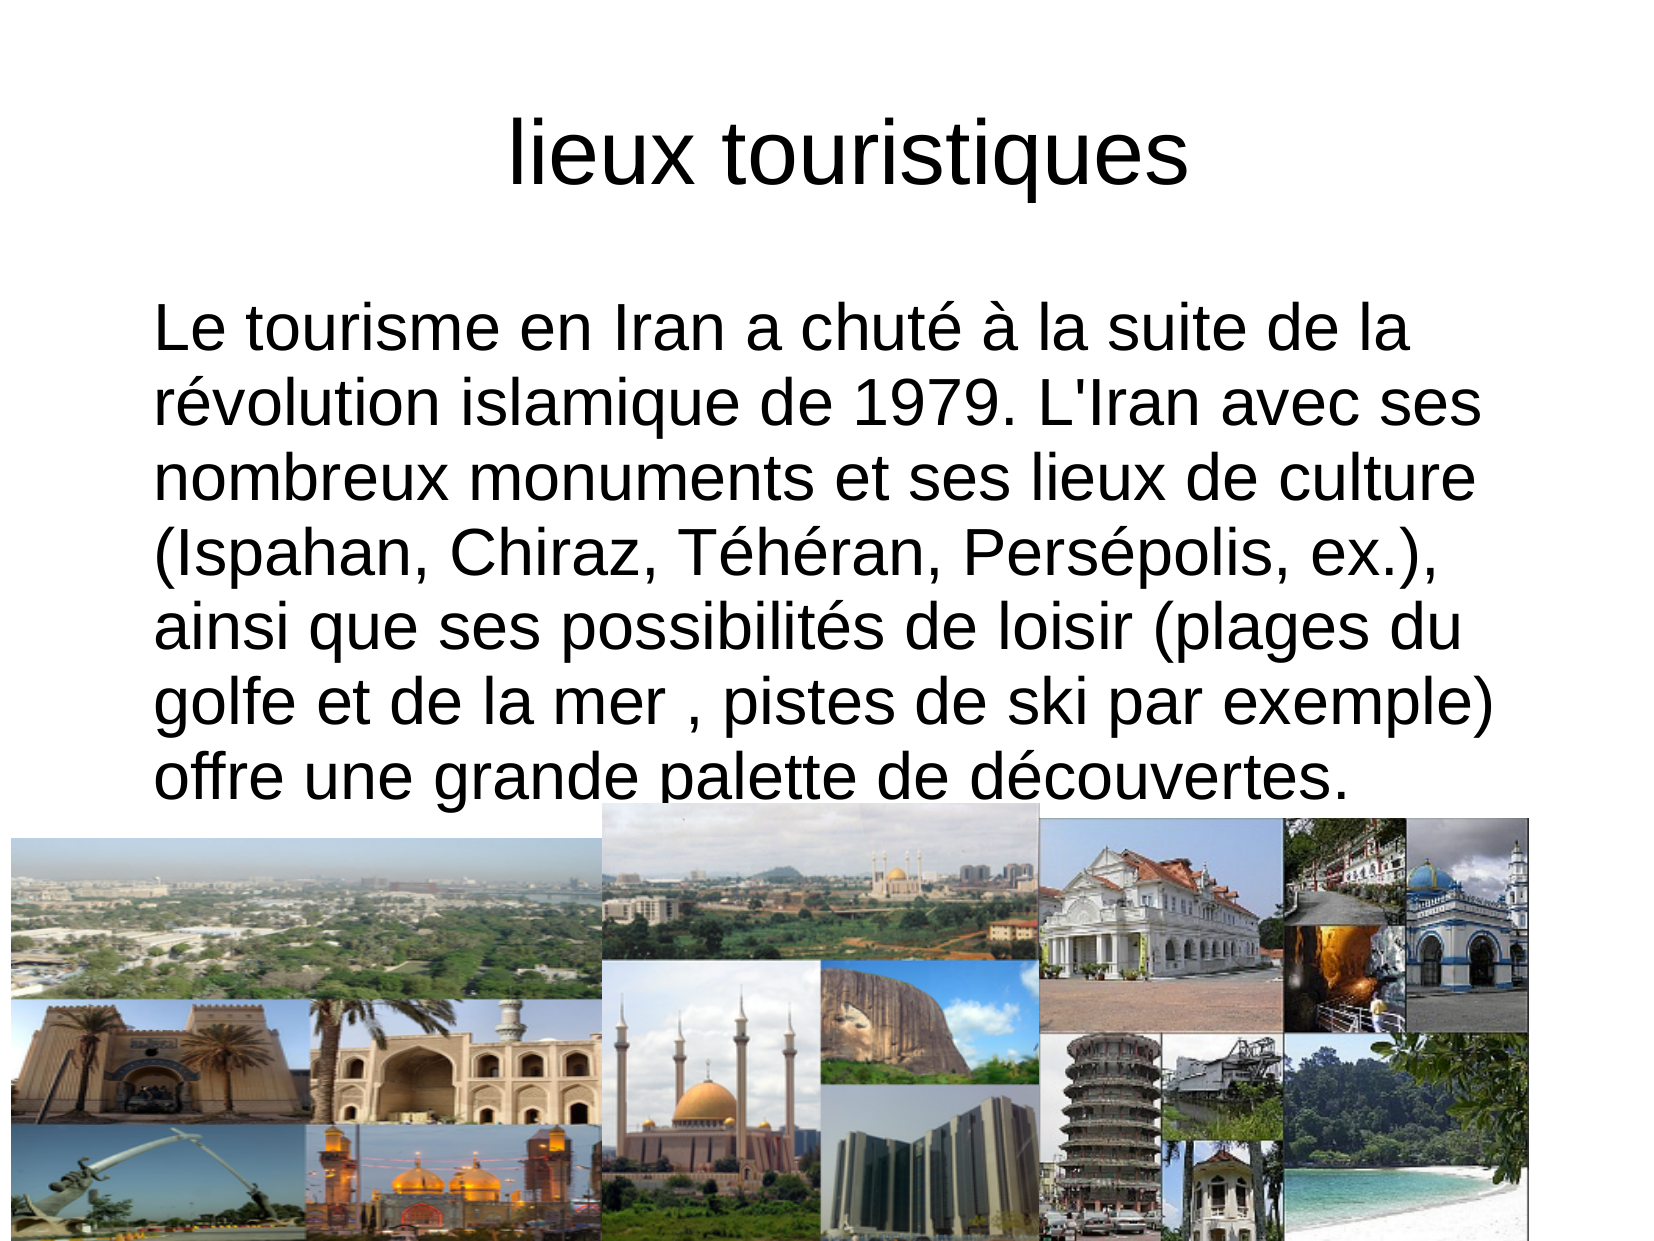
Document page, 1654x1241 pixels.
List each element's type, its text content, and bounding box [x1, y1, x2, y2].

title lieux touristiques [82, 49, 1571, 257]
picture [11, 803, 1529, 1241]
list Le tourisme en Iran a chuté à la suite de la révolution islamique de 1979. L'Iran avec ses nombreux monuments et ses lieux de culture (Ispahan, Chiraz, Téhéran, Persépolis, ex.), ainsi que ses possibilités de loisir (plages du golfe et de la mer , pistes de ski par exemple) offre une grande palette de découvertes. [82, 290, 1571, 1109]
